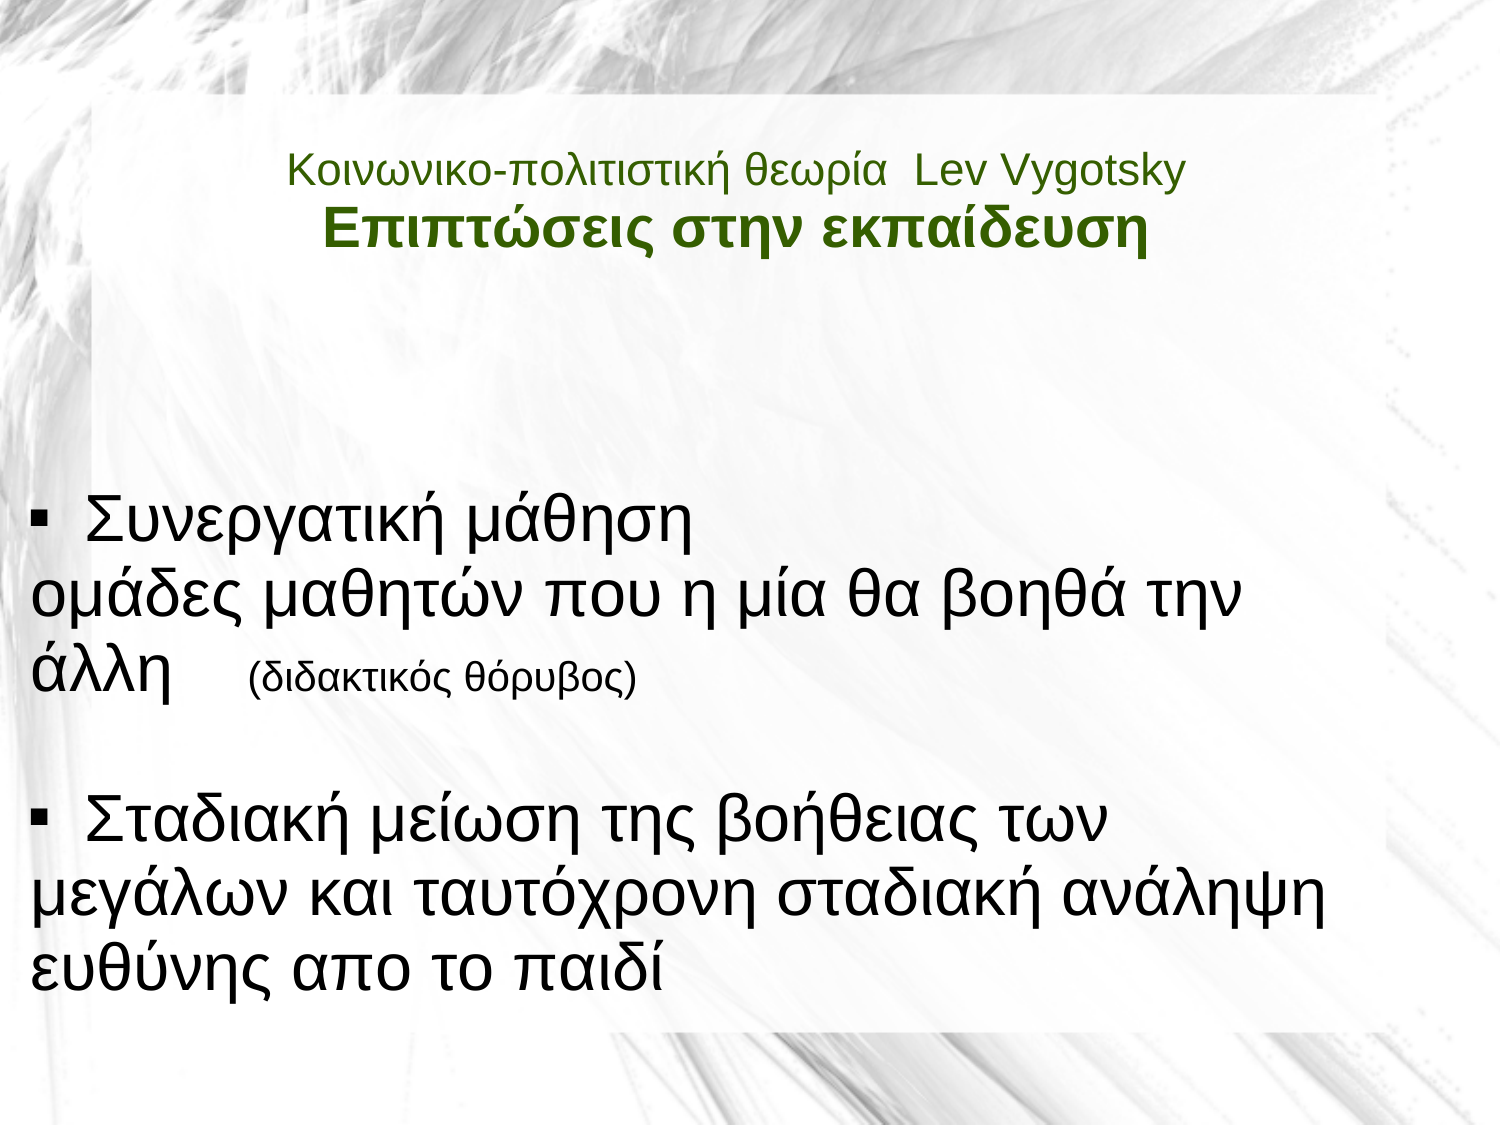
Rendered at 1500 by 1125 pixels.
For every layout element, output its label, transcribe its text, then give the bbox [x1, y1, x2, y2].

title Κοινωνικο-πολιτιστική θεωρία Lev Vygotsky Επιπτώσεις στην εκπαίδευση [107, 92, 1367, 311]
picture [0, 0, 1500, 1125]
subtitle Συνεργατική μάθηση ομάδες μαθητών που η μία θα βοηθά την άλλη (διδακτικός θόρυβος) Σταδιακή μείωση της βοήθειας των μεγάλων και ταυτόχρονη σταδιακή ανάληψη ευθύνης απο το παιδί [30, 403, 1349, 1083]
